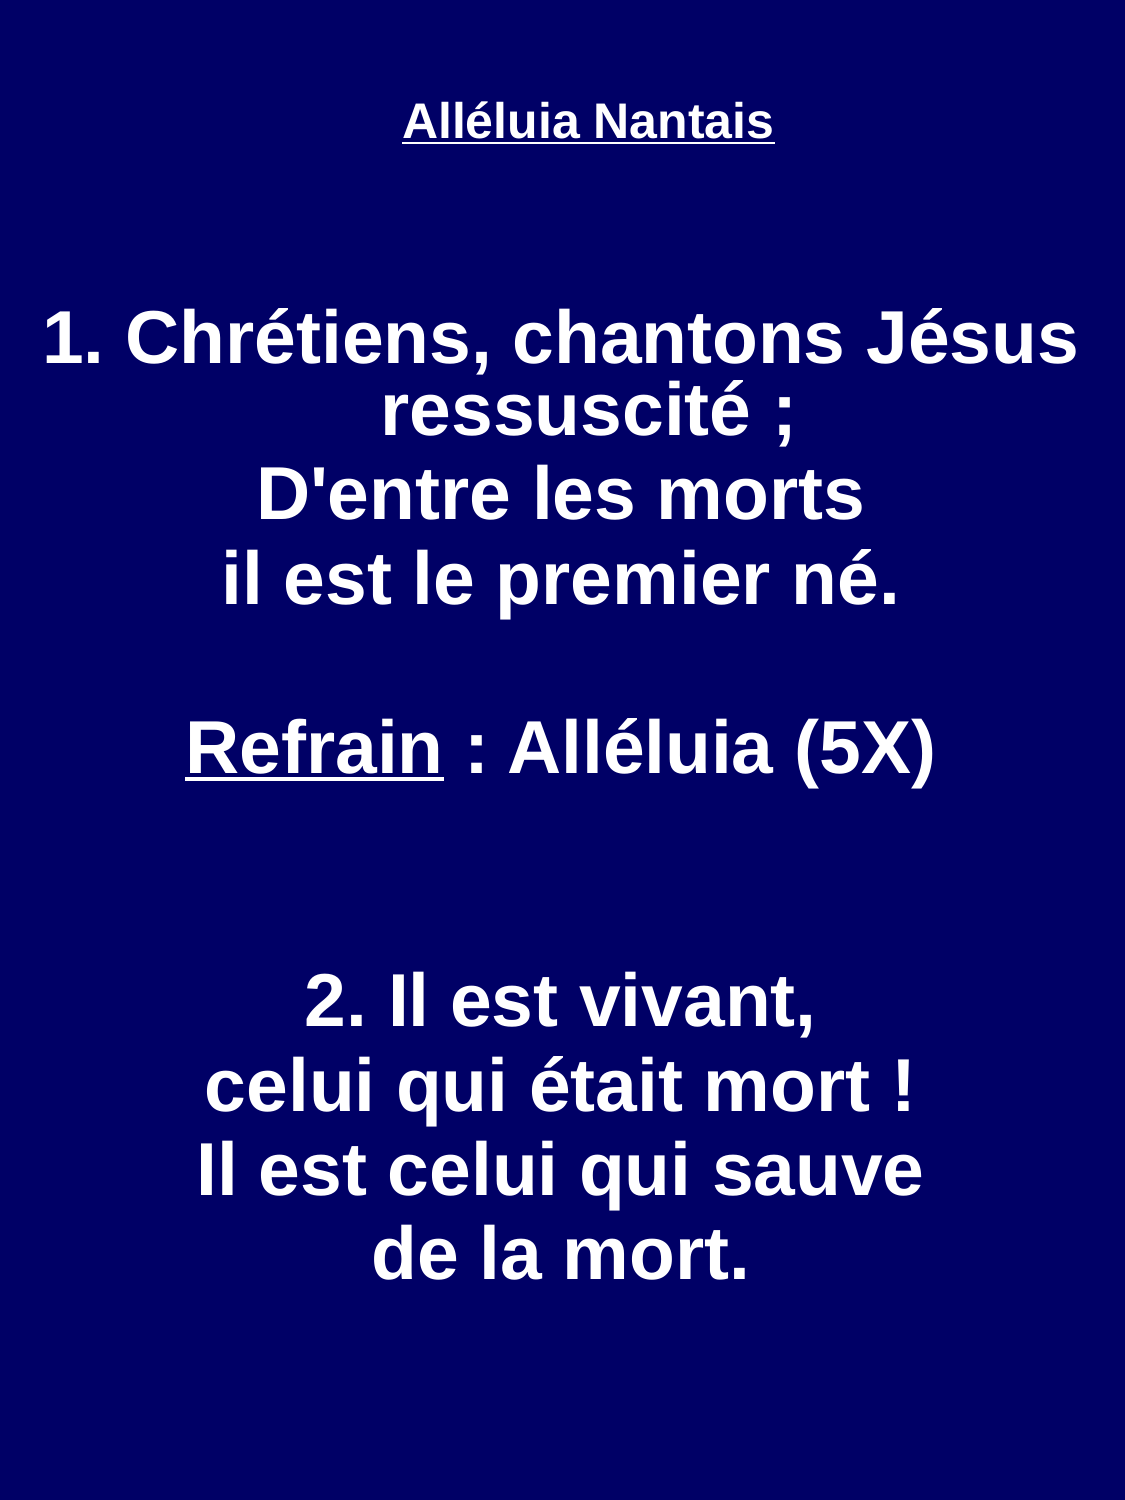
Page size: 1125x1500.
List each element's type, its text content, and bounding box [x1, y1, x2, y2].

text_box Alléluia Nantais 1. Chrétiens, chantons Jésus ressuscité ; D'entre les morts il est le premier né. Refrain : Alléluia (5X) 2. Il est vivant, celui qui était mort ! Il est celui qui sauve de la mort. [11, 35, 1111, 1441]
